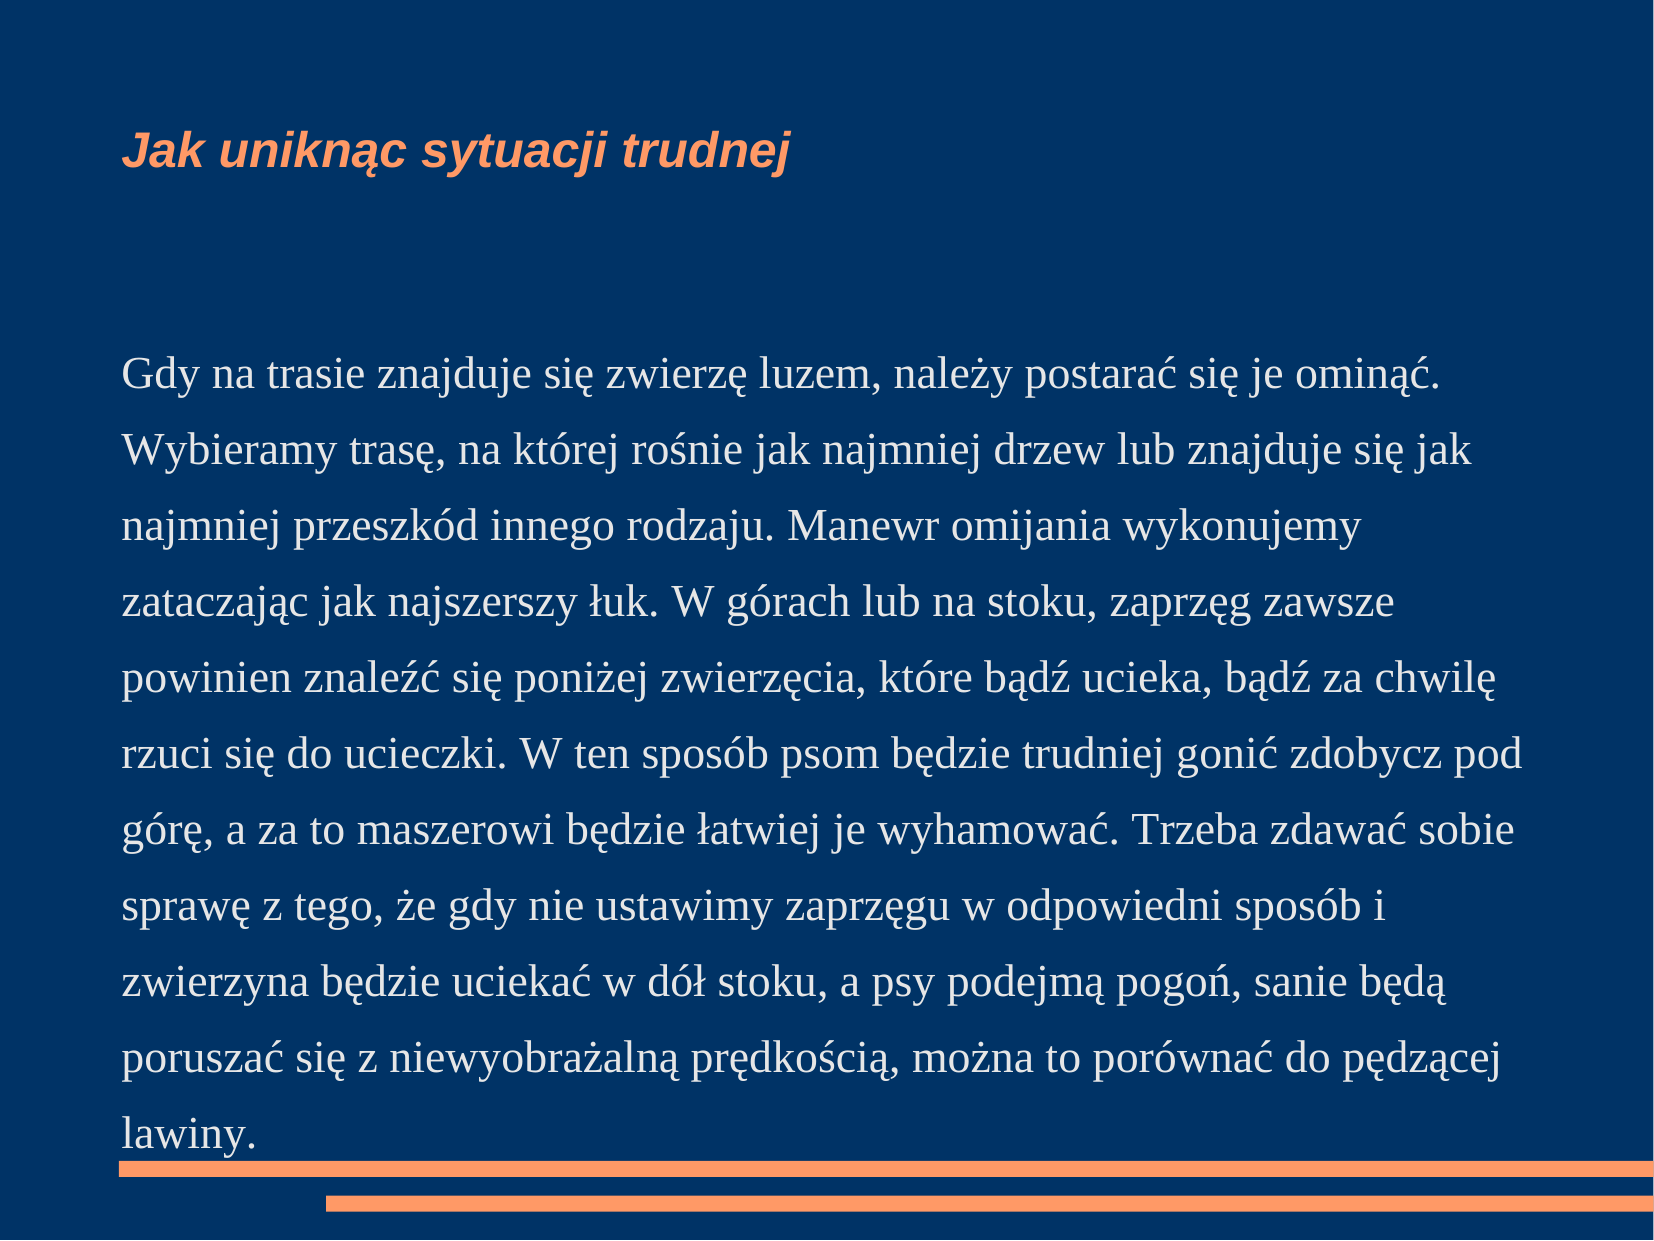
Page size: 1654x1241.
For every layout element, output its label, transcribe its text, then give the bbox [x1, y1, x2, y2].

title Jak uniknąc sytuacji trudnej [121, 46, 1534, 254]
list Gdy na trasie znajduje się zwierzę luzem, należy postarać się je ominąć. Wybieramy trasę, na której rośnie jak najmniej drzew lub znajduje się jak najmniej przeszkód innego rodzaju. Manewr omijania wykonujemy zataczając jak najszerszy łuk. W górach lub na stoku, zaprzęg zawsze powinien znaleźć się poniżej zwierzęcia, które bądź ucieka, bądź za chwilę rzuci się do ucieczki. W ten sposób psom będzie trudniej gonić zdobycz pod górę, a za to maszerowi będzie łatwiej je wyhamować. Trzeba zdawać sobie sprawę z tego, że gdy nie ustawimy zaprzęgu w odpowiedni sposób i zwierzyna będzie uciekać w dół stoku, a psy podejmą pogoń, sanie będą poruszać się z niewyobrażalną prędkością, można to porównać do pędzącej lawiny. [121, 322, 1561, 1139]
